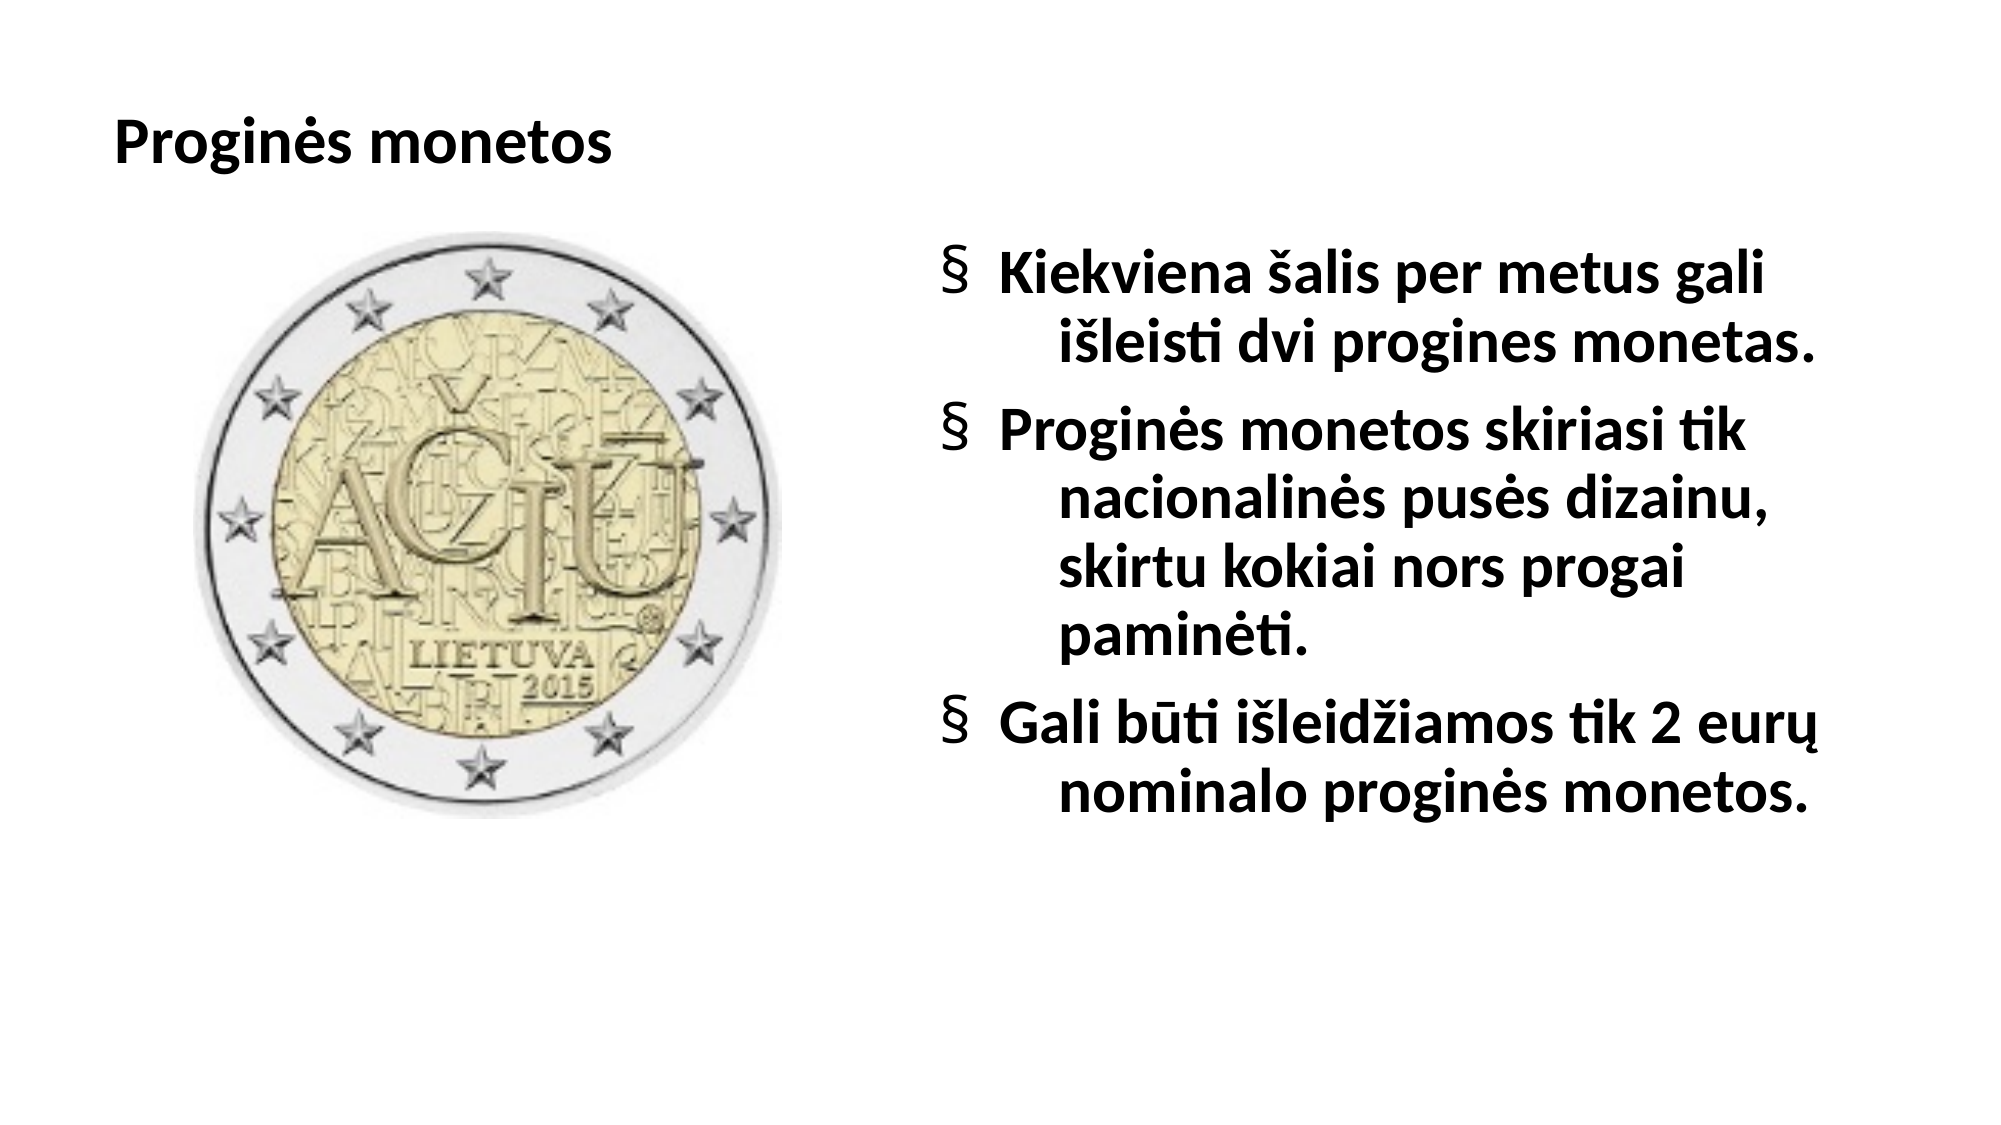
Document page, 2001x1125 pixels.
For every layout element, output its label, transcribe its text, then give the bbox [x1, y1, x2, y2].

picture [193, 231, 782, 819]
list Kiekviena šalis per metus gali išleisti dvi progines monetas. Proginės monetos skiriasi tik nacionalinės pusės dizainu, skirtu kokiai nors progai paminėti. Gali būti išleidžiamos tik 2 eurų nominalo proginės monetos. [924, 231, 1853, 968]
title Proginės monetos [99, 96, 1777, 188]
